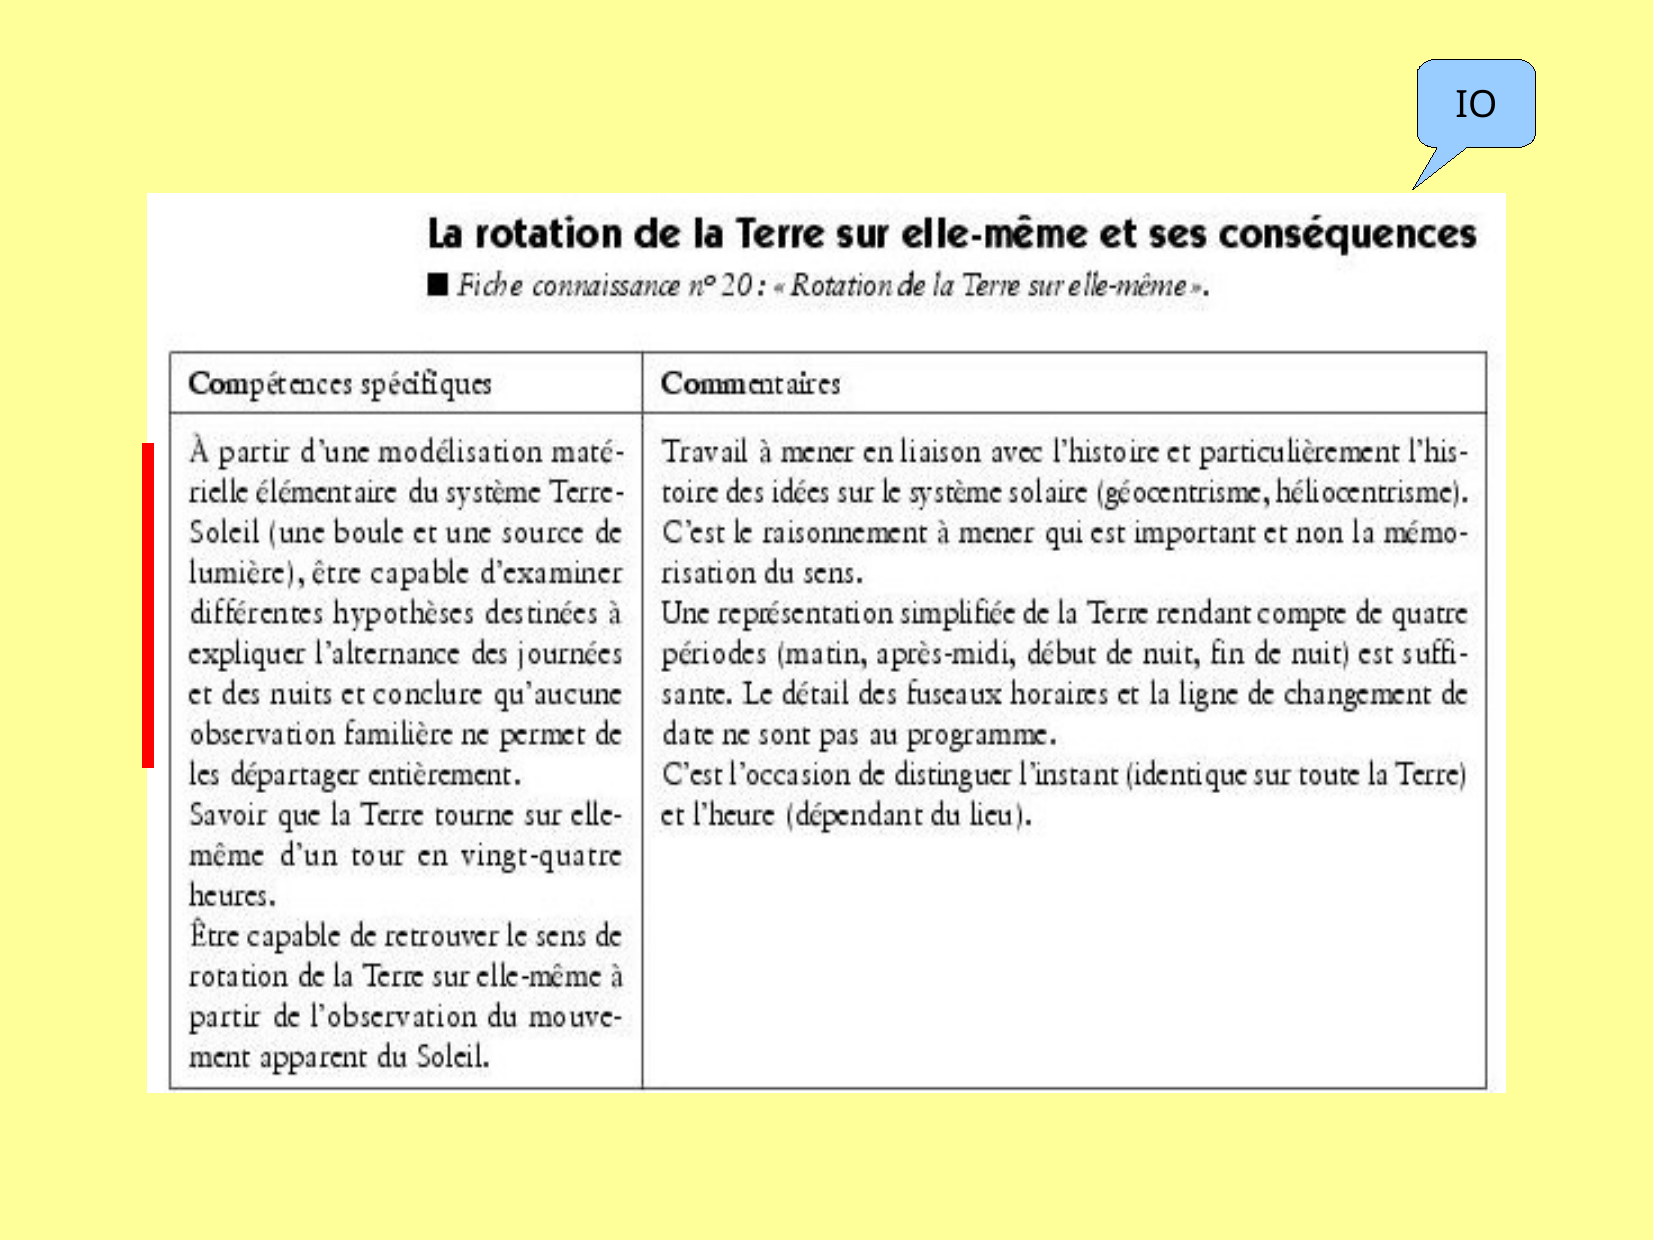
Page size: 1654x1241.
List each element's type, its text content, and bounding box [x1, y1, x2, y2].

picture [147, 193, 1506, 1093]
text_box IO [1412, 59, 1536, 190]
